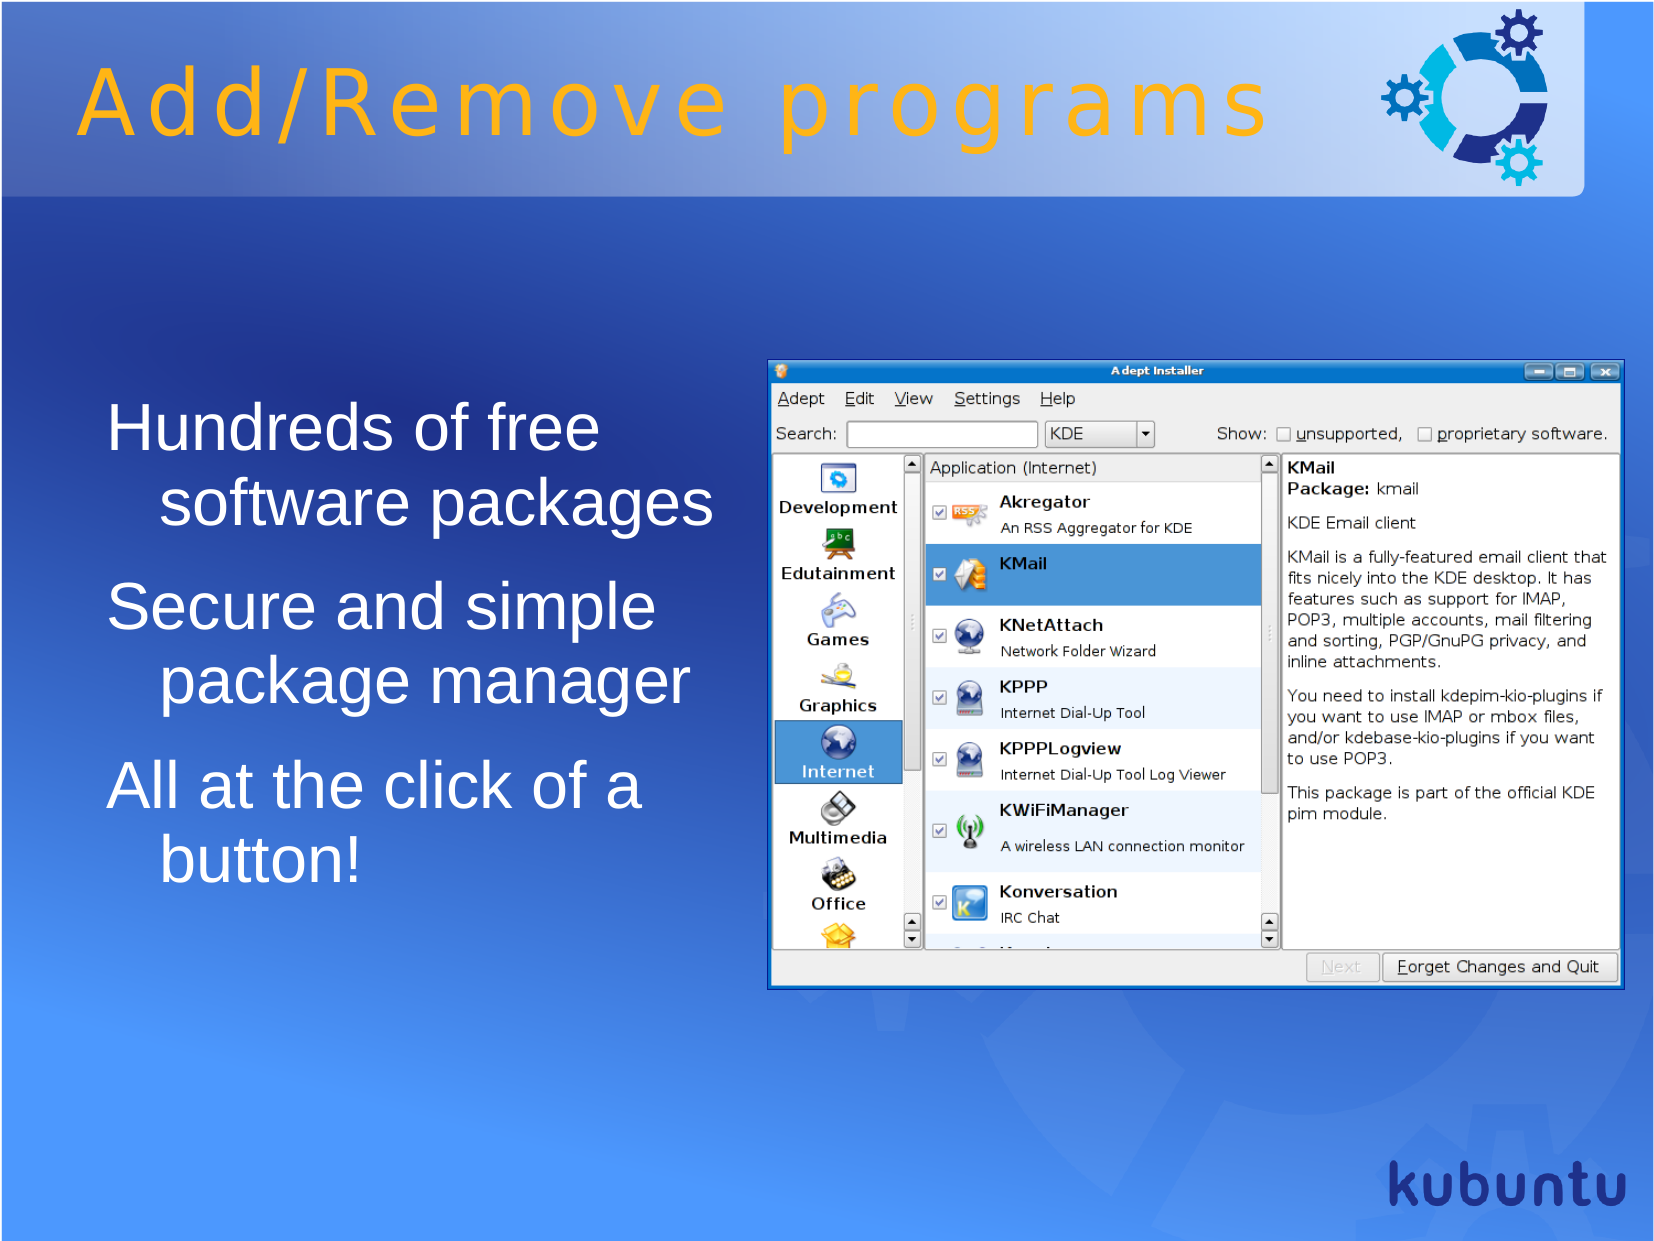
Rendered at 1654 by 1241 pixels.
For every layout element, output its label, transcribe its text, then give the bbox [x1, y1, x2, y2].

title Add/Remove programs [76, 0, 1300, 207]
list Hundreds of free software packages Secure and simple package manager All at the click of a button! [88, 389, 767, 947]
picture [0, 0, 1654, 1241]
